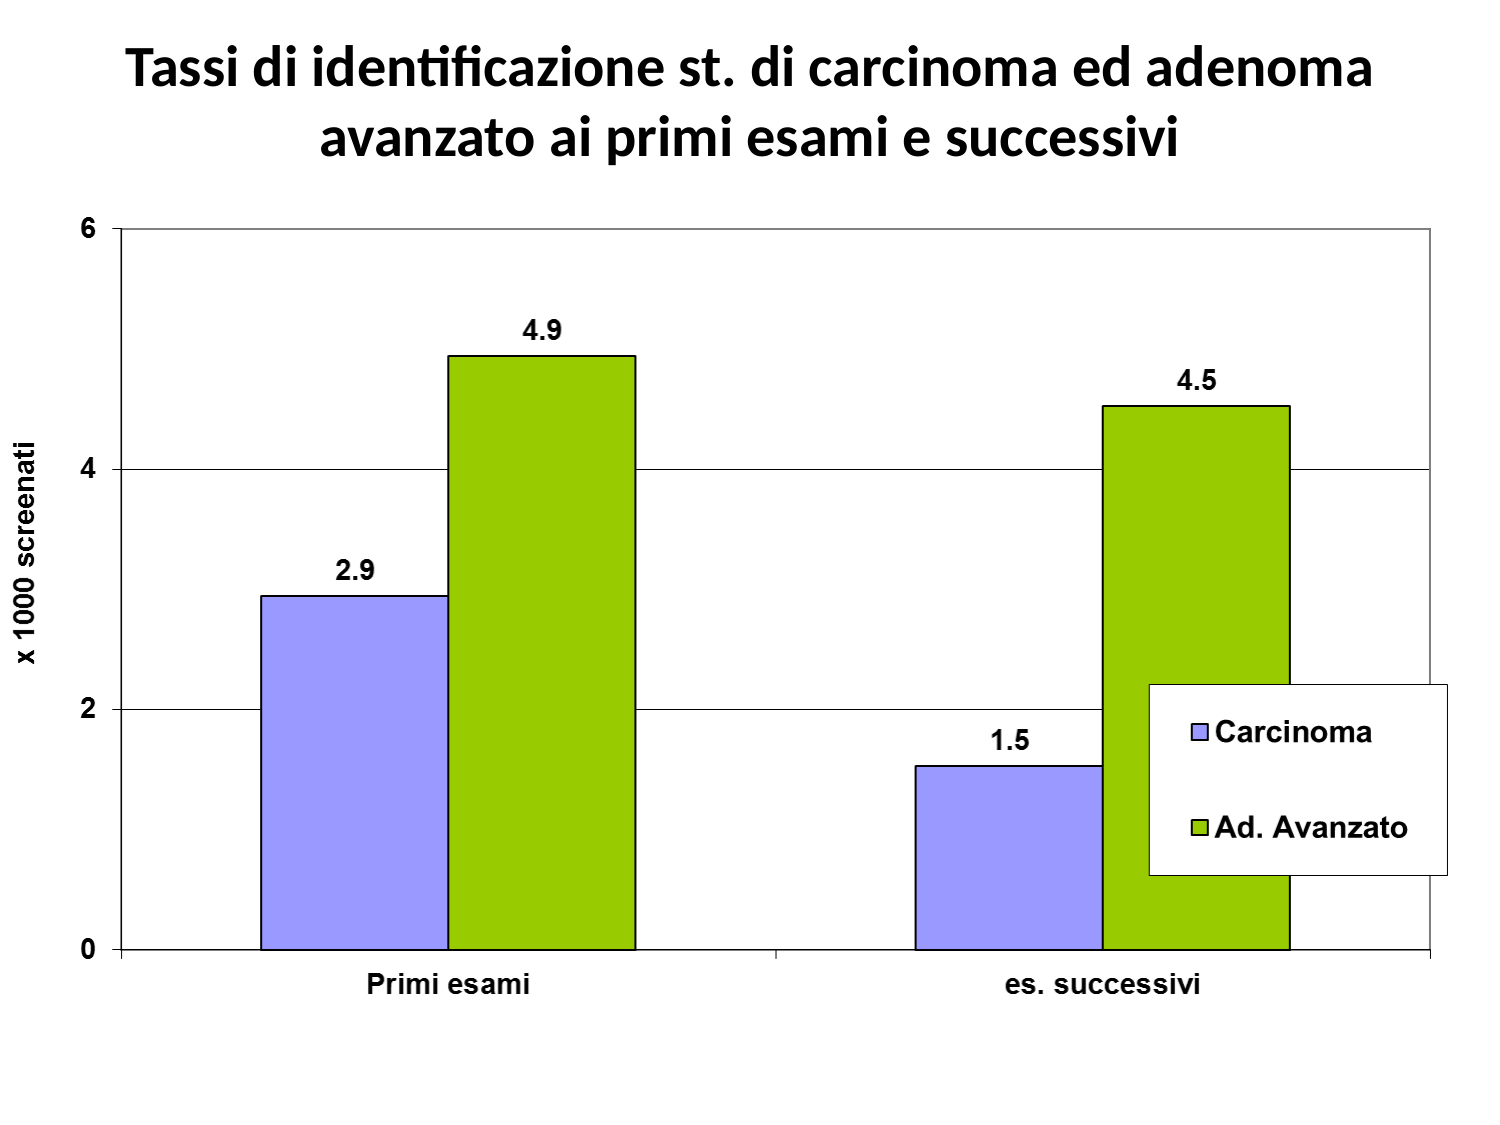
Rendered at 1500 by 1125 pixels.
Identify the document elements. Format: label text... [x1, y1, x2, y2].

text_box Tassi di identificazione st. di carcinoma ed adenoma avanzato ai primi esami e successivi [0, 20, 1500, 171]
picture [0, 171, 1500, 1094]
